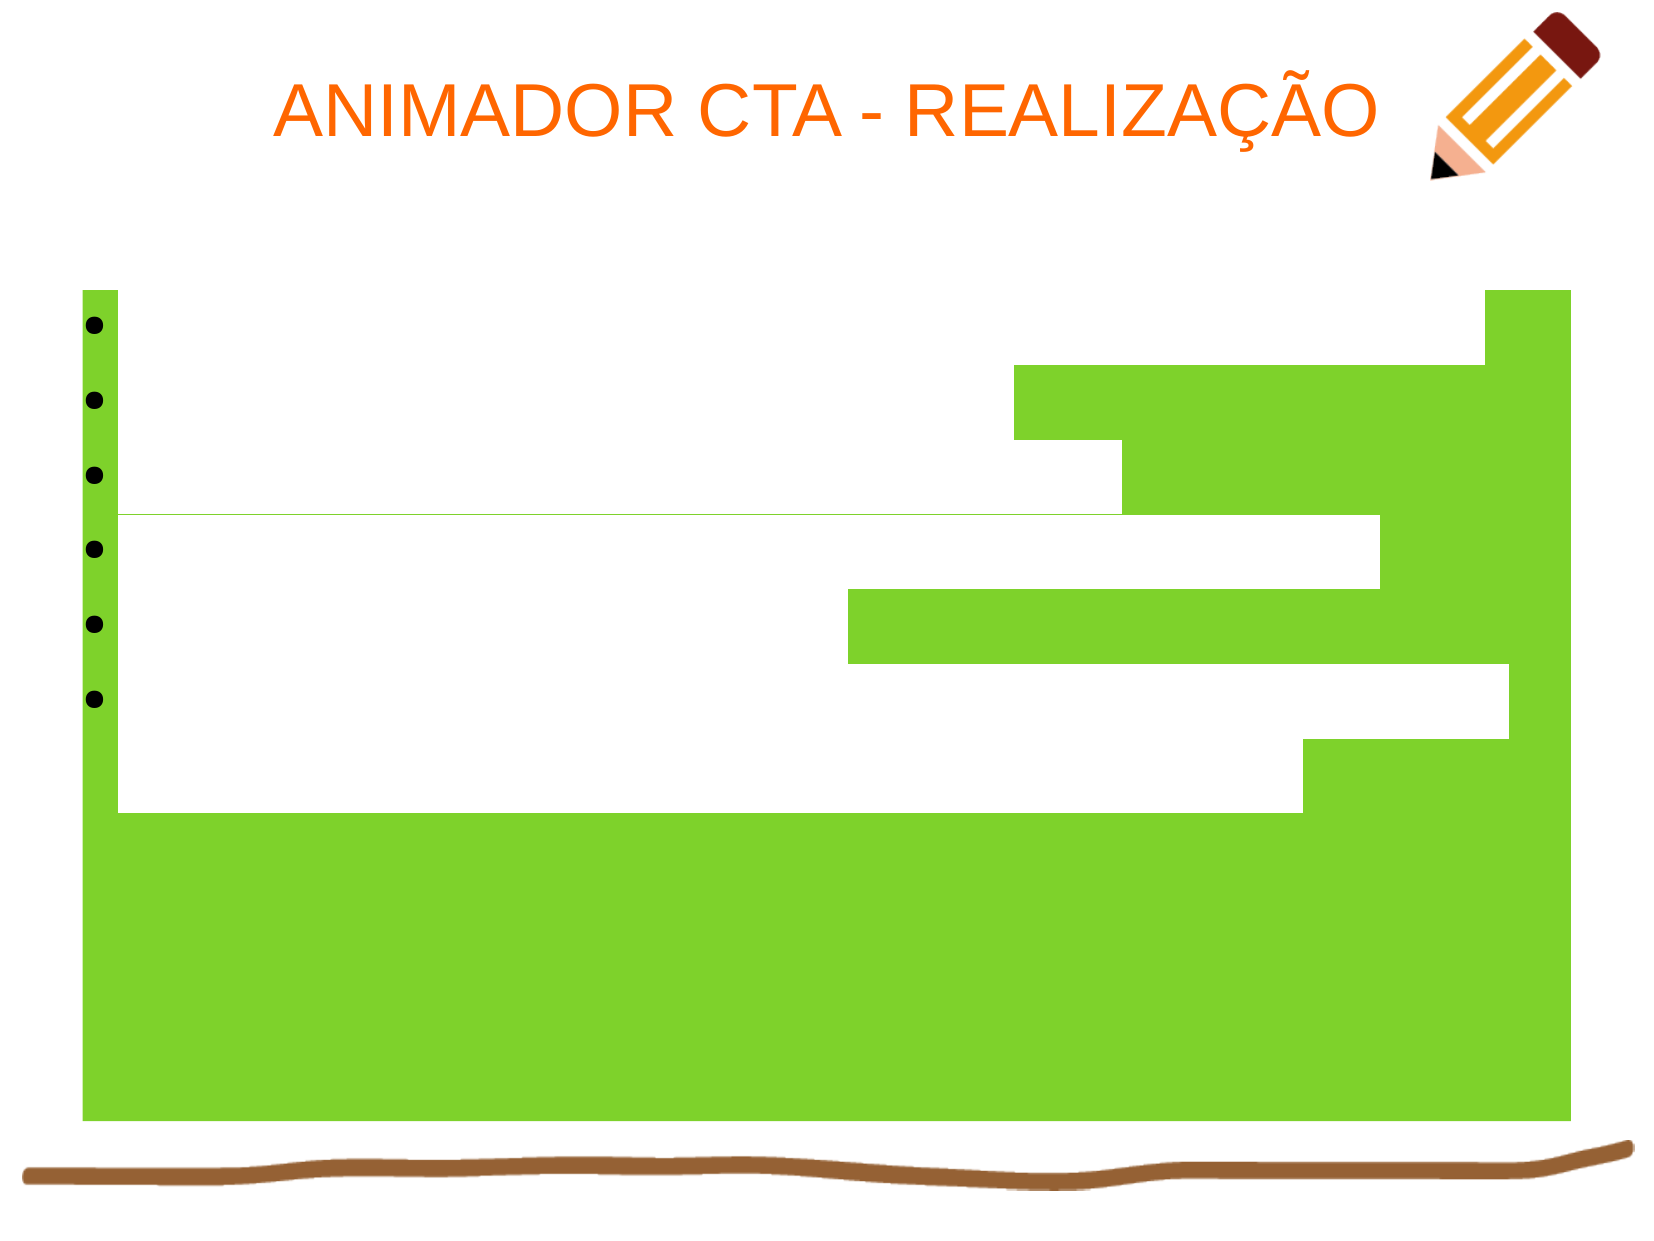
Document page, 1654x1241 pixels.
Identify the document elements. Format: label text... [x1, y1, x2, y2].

title ANIMADOR CTA - REALIZAÇÃO [82, 49, 1571, 172]
picture [1430, 12, 1601, 181]
subtitle Nenhuma experiência anterior com QT C++ Pesquisa em documentação Acompanhamento de exemplos Versão Windows demasiadamente lenta Versão Linux funcional Testes de outros alunos colaboraram com a melhoria da interface e da ferramenta [82, 290, 1571, 1122]
picture [22, 1140, 1635, 1191]
